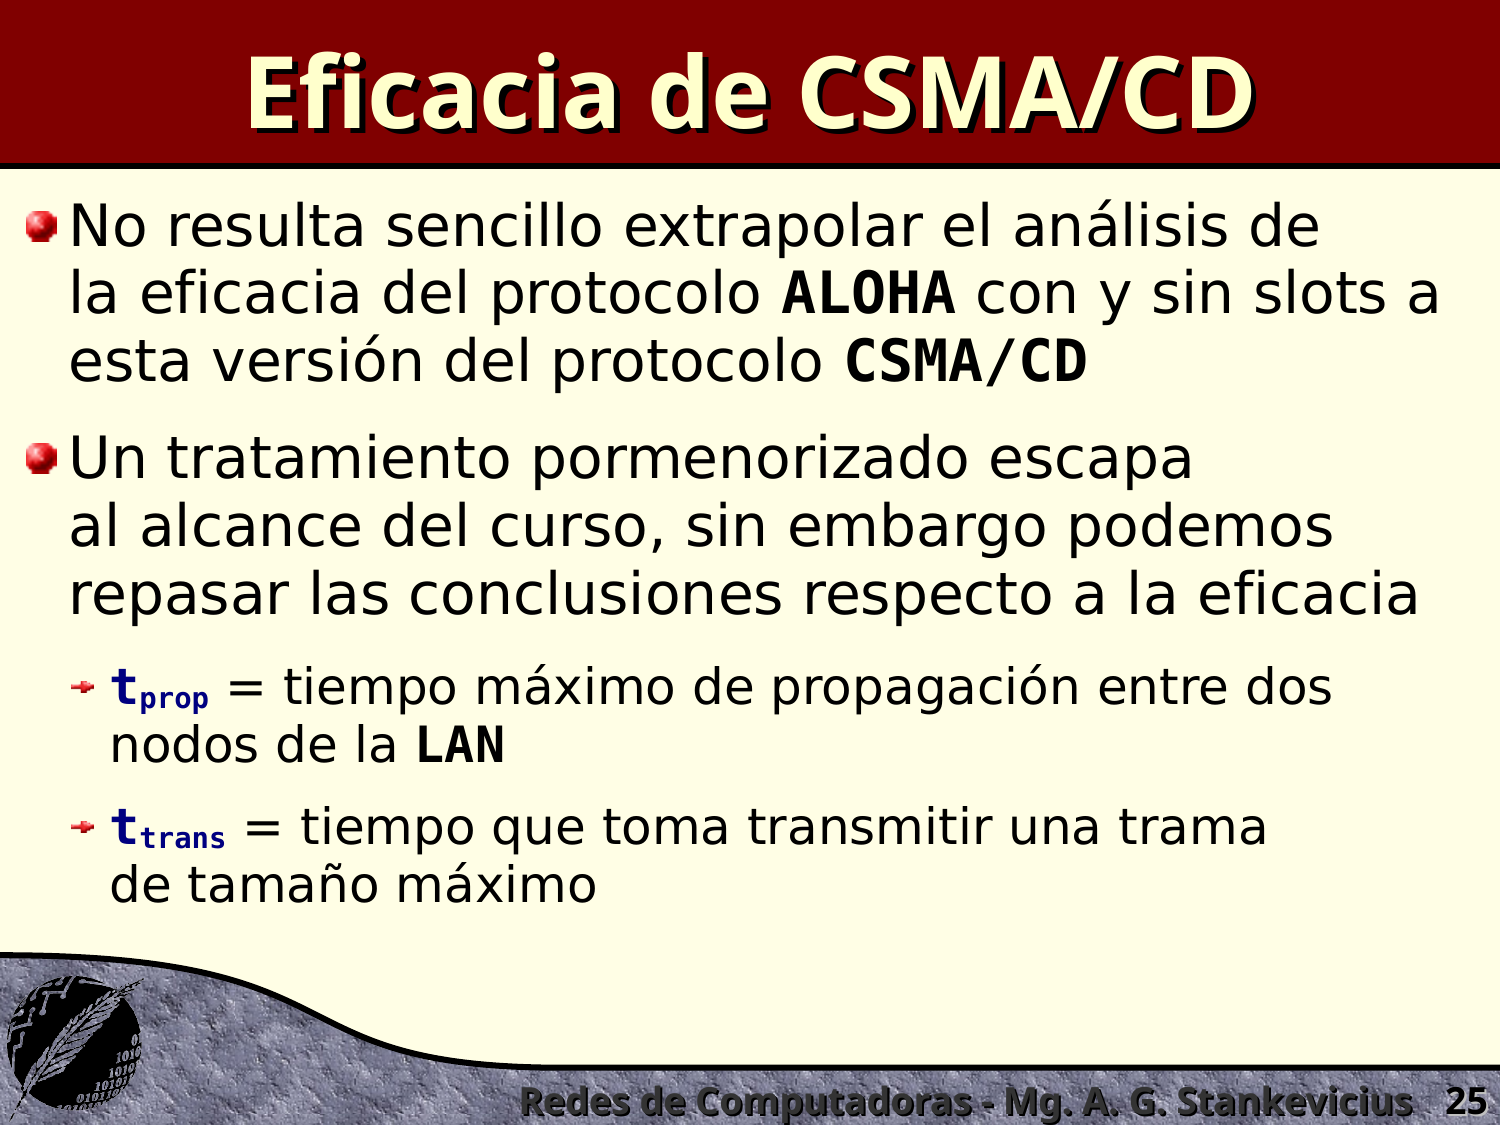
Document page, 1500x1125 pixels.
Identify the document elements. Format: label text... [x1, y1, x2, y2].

title Eficacia de CSMA/CD [15, 5, 1485, 160]
list No resulta sencillo extrapolar el análisis de la eficacia del protocolo ALOHA con y sin slots a esta versión del protocolo CSMA/CD Un tratamiento pormenorizado escapa al alcance del curso, sin embargo podemos repasar las conclusiones respecto a la eficacia tprop = tiempo máximo de propagación entre dos nodos de la LAN ttrans = tiempo que toma transmitir una trama de tamaño máximo [11, 192, 1486, 947]
picture [0, 959, 1500, 1125]
picture [1047, 1100, 1054, 1110]
picture [790, 1100, 795, 1110]
